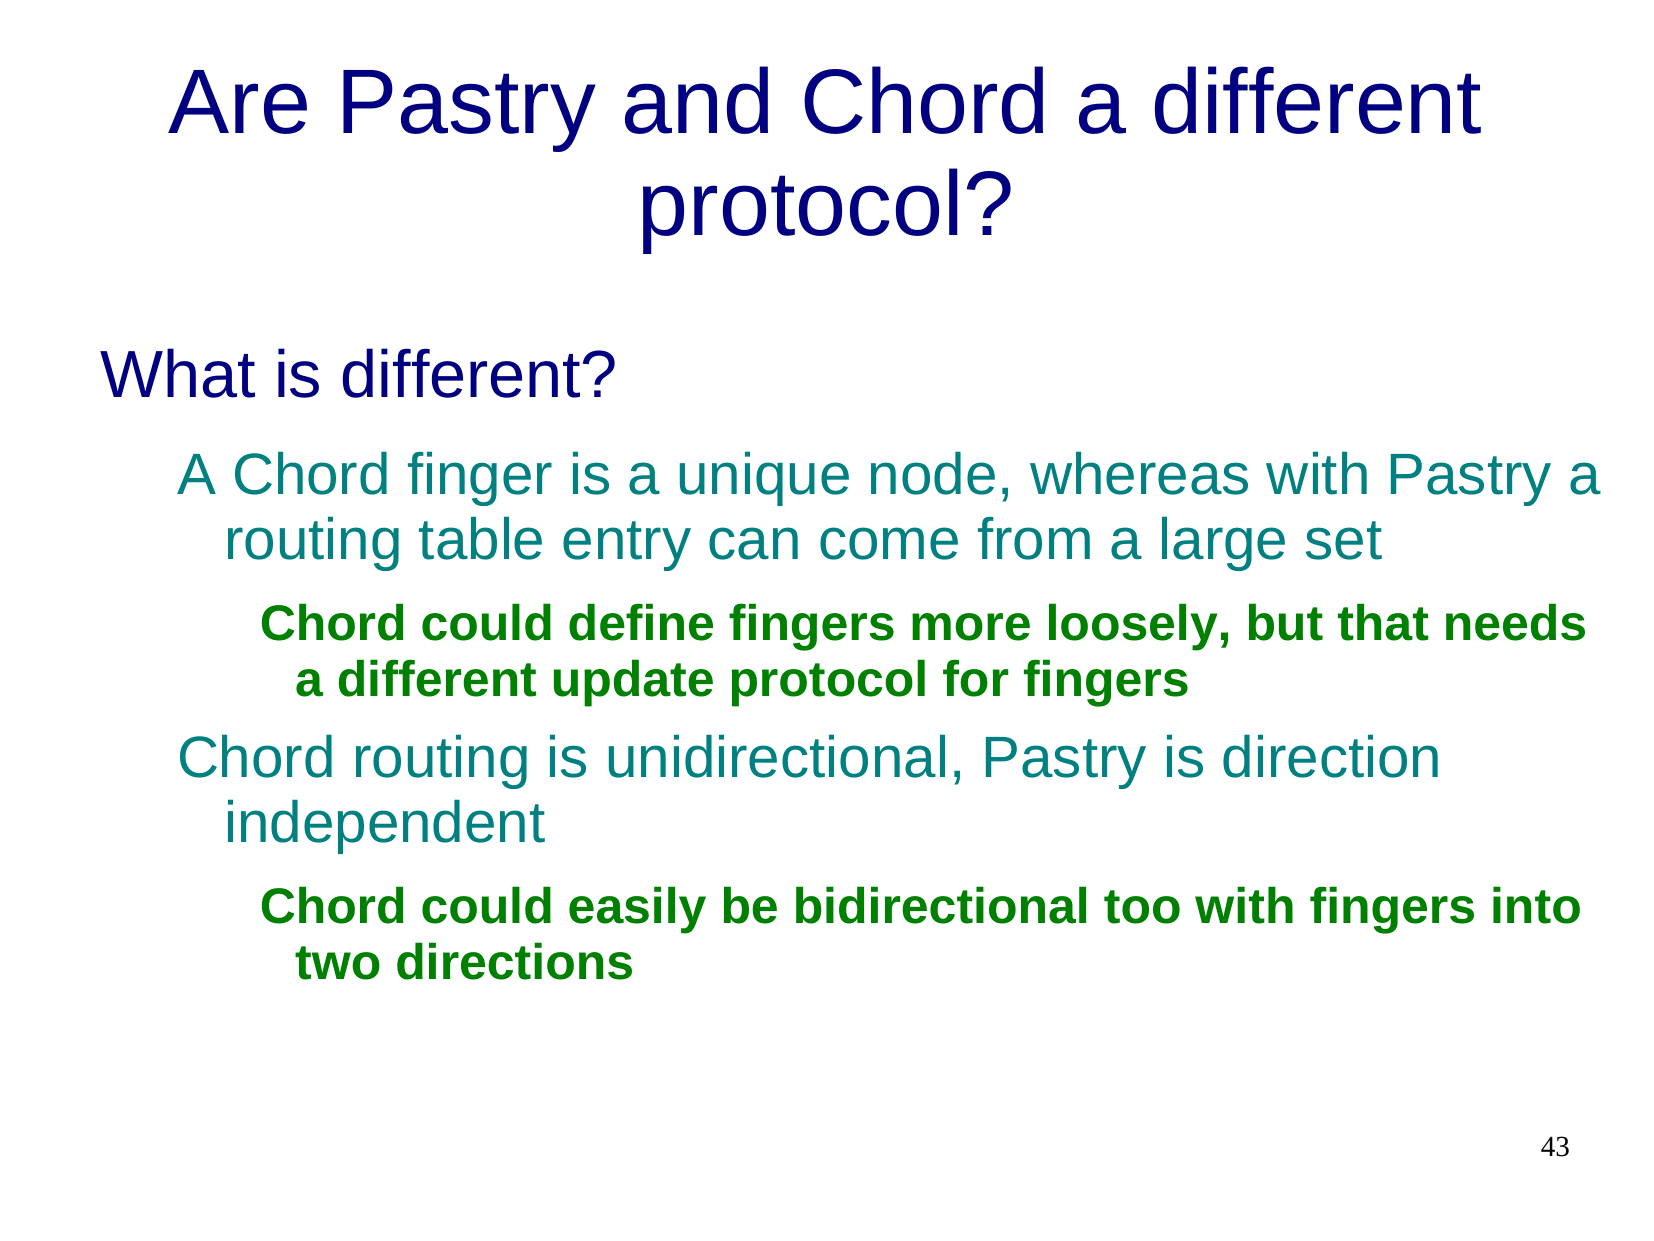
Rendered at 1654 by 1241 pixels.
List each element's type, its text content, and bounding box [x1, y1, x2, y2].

title Are Pastry and Chord a different protocol? [82, 49, 1571, 257]
list What is different? A Chord finger is a unique node, whereas with Pastry a routing table entry can come from a large set Chord could define fingers more loosely, but that needs a different update protocol for fingers Chord routing is unidirectional, Pastry is direction independent Chord could easily be bidirectional too with fingers into two directions [82, 337, 1613, 1010]
